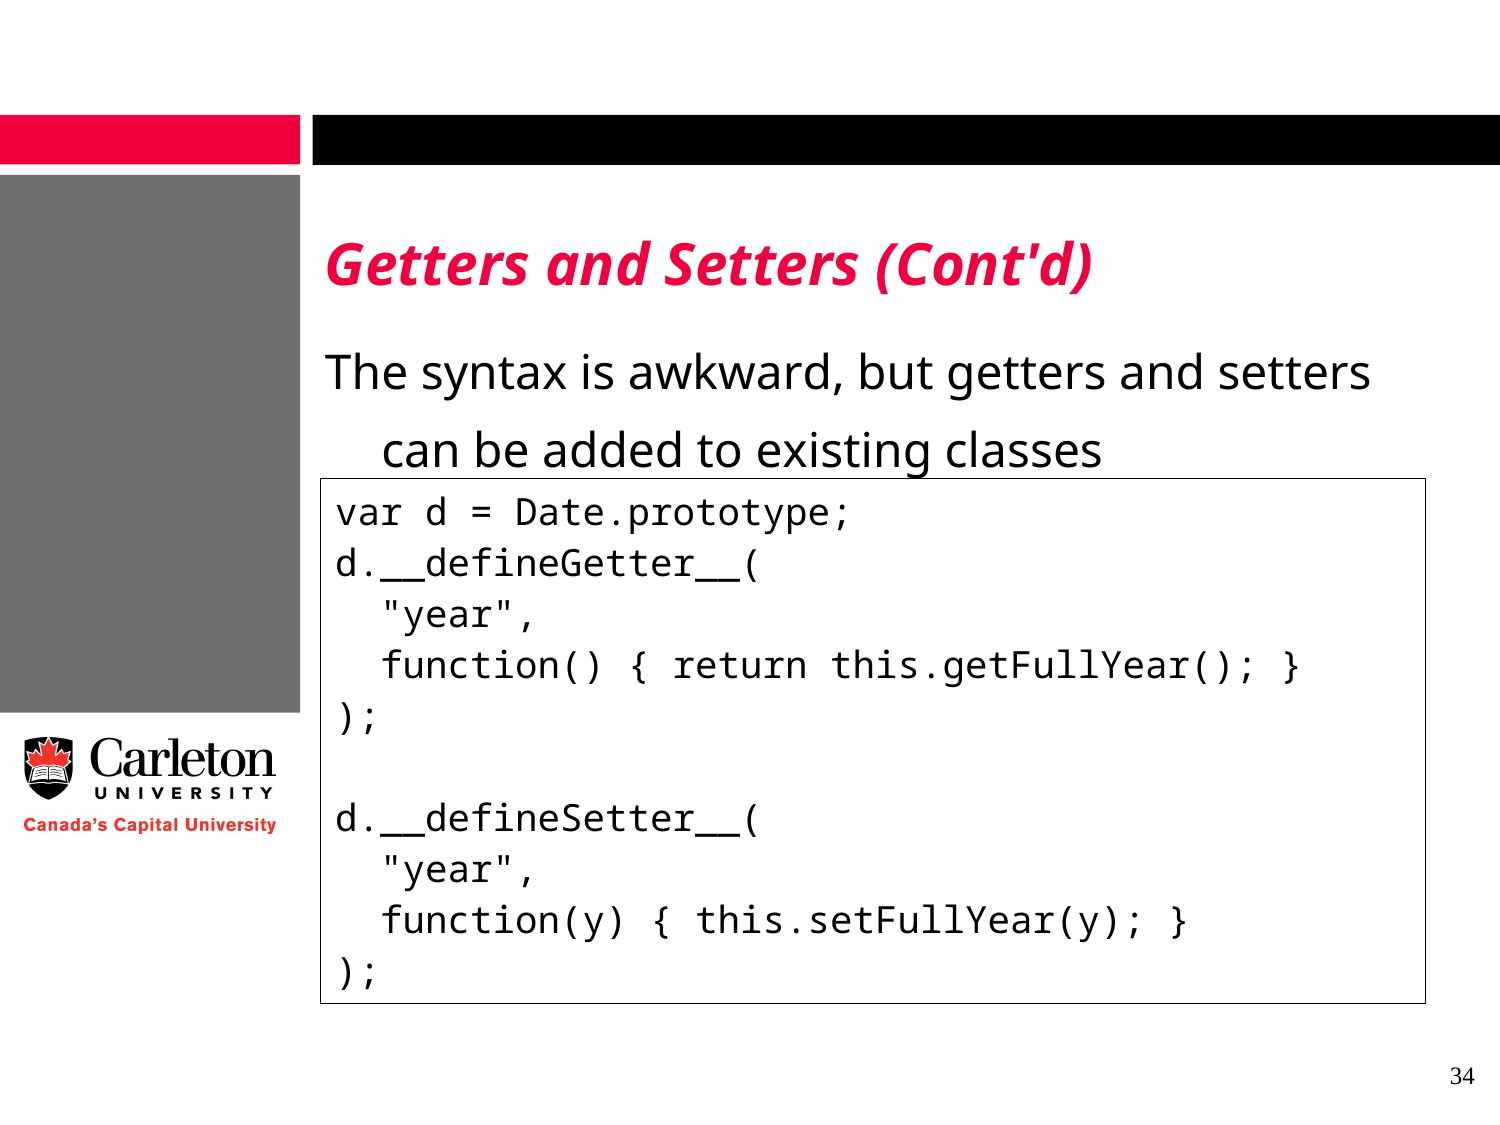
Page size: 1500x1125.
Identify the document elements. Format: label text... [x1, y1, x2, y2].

picture [24, 737, 276, 834]
list The syntax is awkward, but getters and setters can be added to existing classes [324, 324, 1450, 1036]
title Getters and Setters (Cont'd) [324, 187, 1450, 324]
list The syntax is awkward, but getters and setters can be added to existing classes [324, 946, 1425, 1003]
text_box var d = Date.prototype; d.__defineGetter__( "year", function() { return this.getFullYear(); } ); d.__defineSetter__( "year", function(y) { this.setFullYear(y); } ); [320, 478, 1426, 946]
